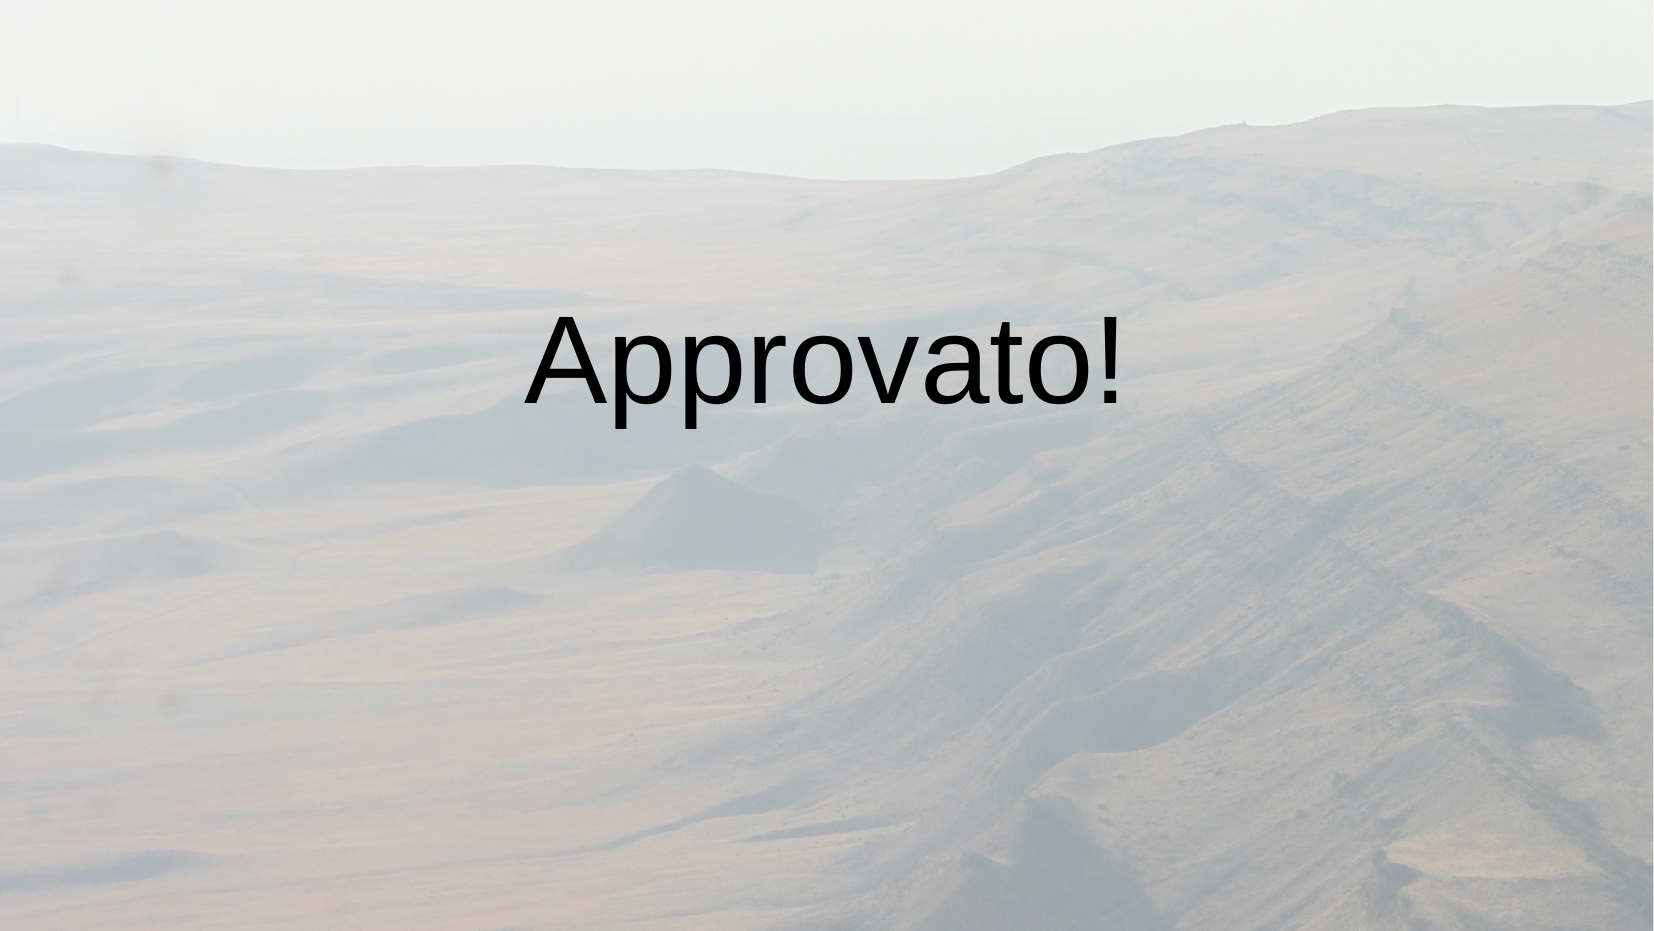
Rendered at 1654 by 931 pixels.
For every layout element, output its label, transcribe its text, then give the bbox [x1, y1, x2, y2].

list Approvato! [82, 290, 1571, 931]
text_box [0, 0, 1654, 931]
